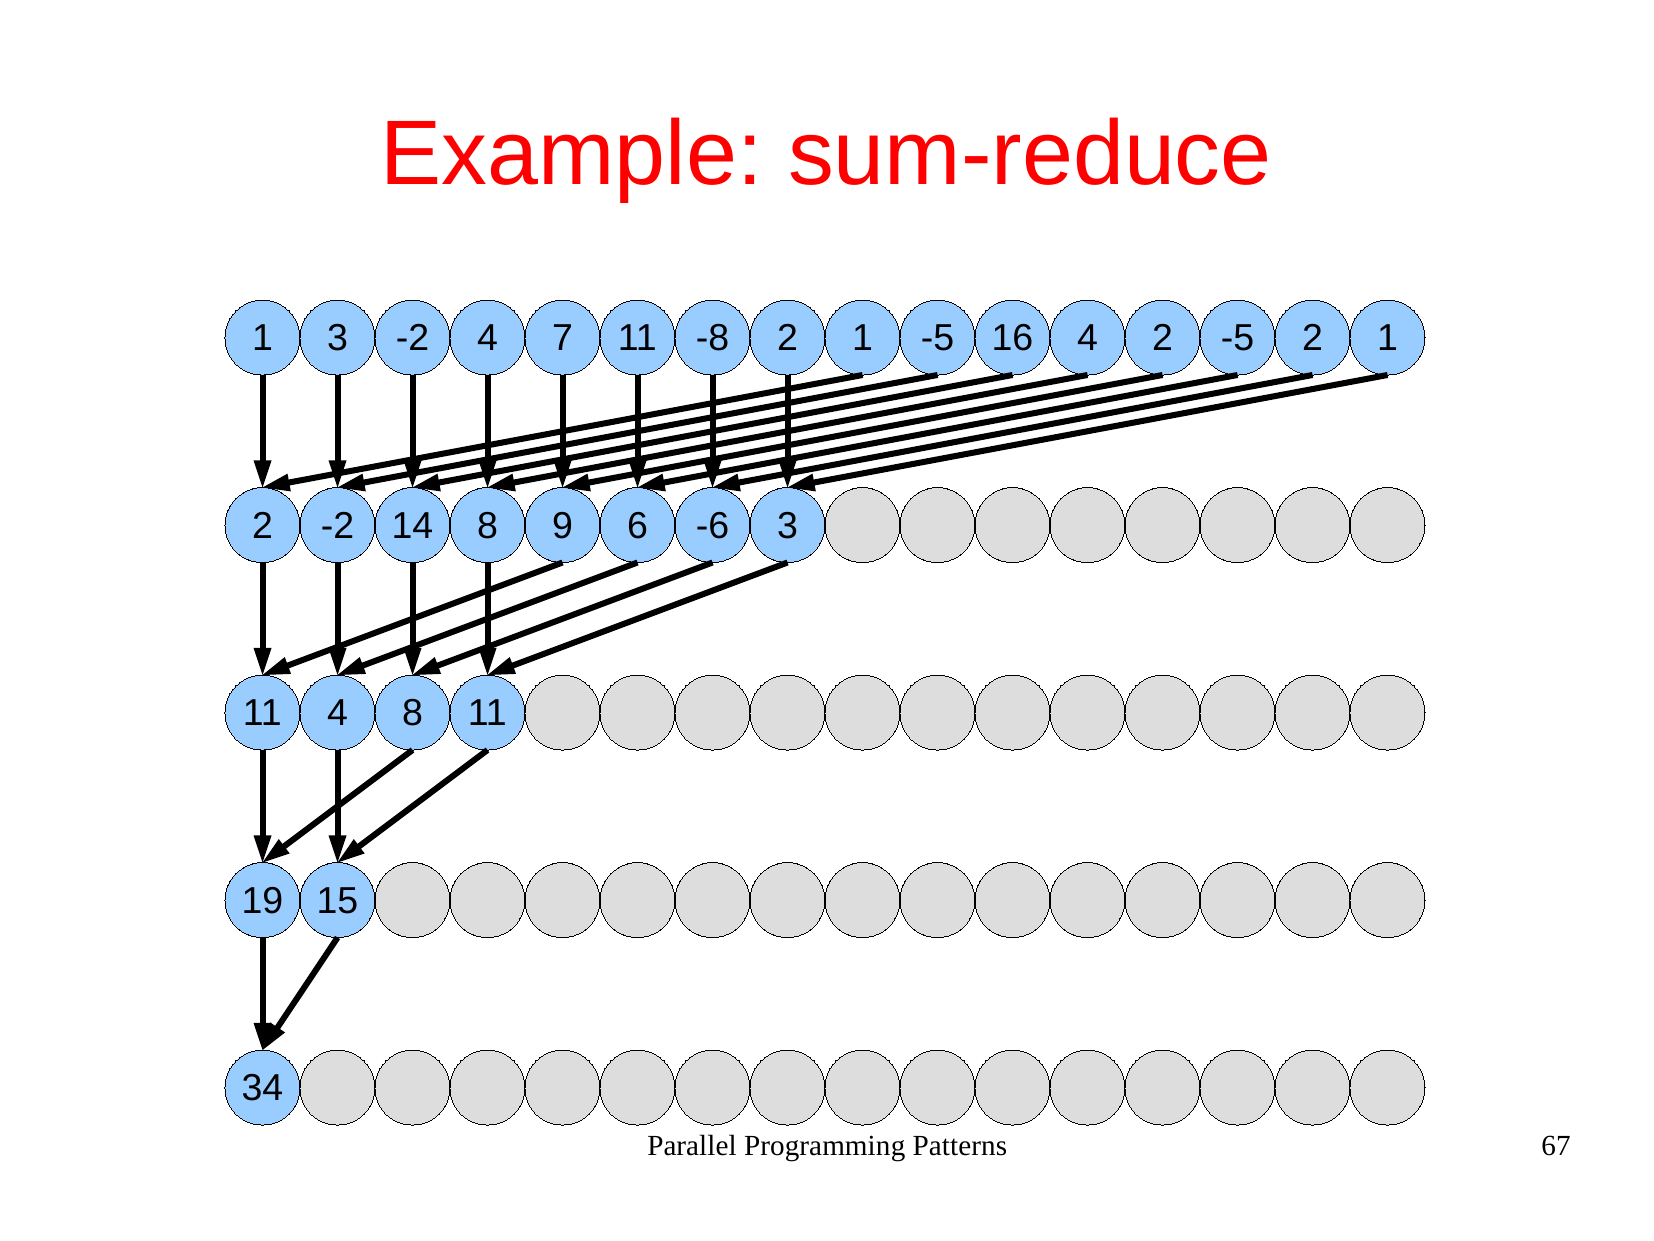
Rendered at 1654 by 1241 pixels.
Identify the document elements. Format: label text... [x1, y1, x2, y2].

text_box -2 [300, 487, 376, 563]
text_box -8 [675, 300, 751, 375]
text_box 4 [1050, 300, 1126, 376]
text_box 8 [450, 487, 526, 563]
text_box 11 [450, 675, 526, 750]
text_box 4 [450, 300, 526, 375]
text_box 3 [300, 300, 376, 375]
text_box 11 [600, 300, 676, 375]
text_box [375, 862, 1426, 938]
text_box 2 [1125, 300, 1201, 376]
text_box -2 [375, 300, 451, 375]
text_box 2 [224, 487, 301, 563]
title Example: sum-reduce [82, 49, 1571, 257]
text_box 4 [300, 675, 376, 750]
text_box 1 [1350, 300, 1426, 376]
text_box 6 [600, 487, 676, 563]
text_box 1 [224, 300, 301, 375]
text_box 1 [825, 300, 901, 376]
text_box 34 [224, 1050, 301, 1126]
text_box 16 [975, 300, 1051, 376]
text_box 11 [224, 675, 301, 750]
text_box [525, 675, 1426, 751]
text_box -5 [1200, 300, 1276, 376]
text_box 7 [525, 300, 601, 375]
text_box 14 [375, 487, 451, 563]
text_box -6 [675, 487, 751, 563]
text_box 8 [375, 675, 451, 750]
text_box [300, 1050, 1426, 1126]
text_box 2 [750, 300, 826, 375]
text_box 2 [1275, 300, 1351, 376]
text_box -5 [900, 300, 976, 376]
text_box 9 [525, 487, 601, 563]
text_box 3 [750, 487, 826, 563]
text_box 15 [300, 862, 376, 938]
text_box 19 [224, 862, 301, 938]
text_box [825, 487, 1426, 563]
